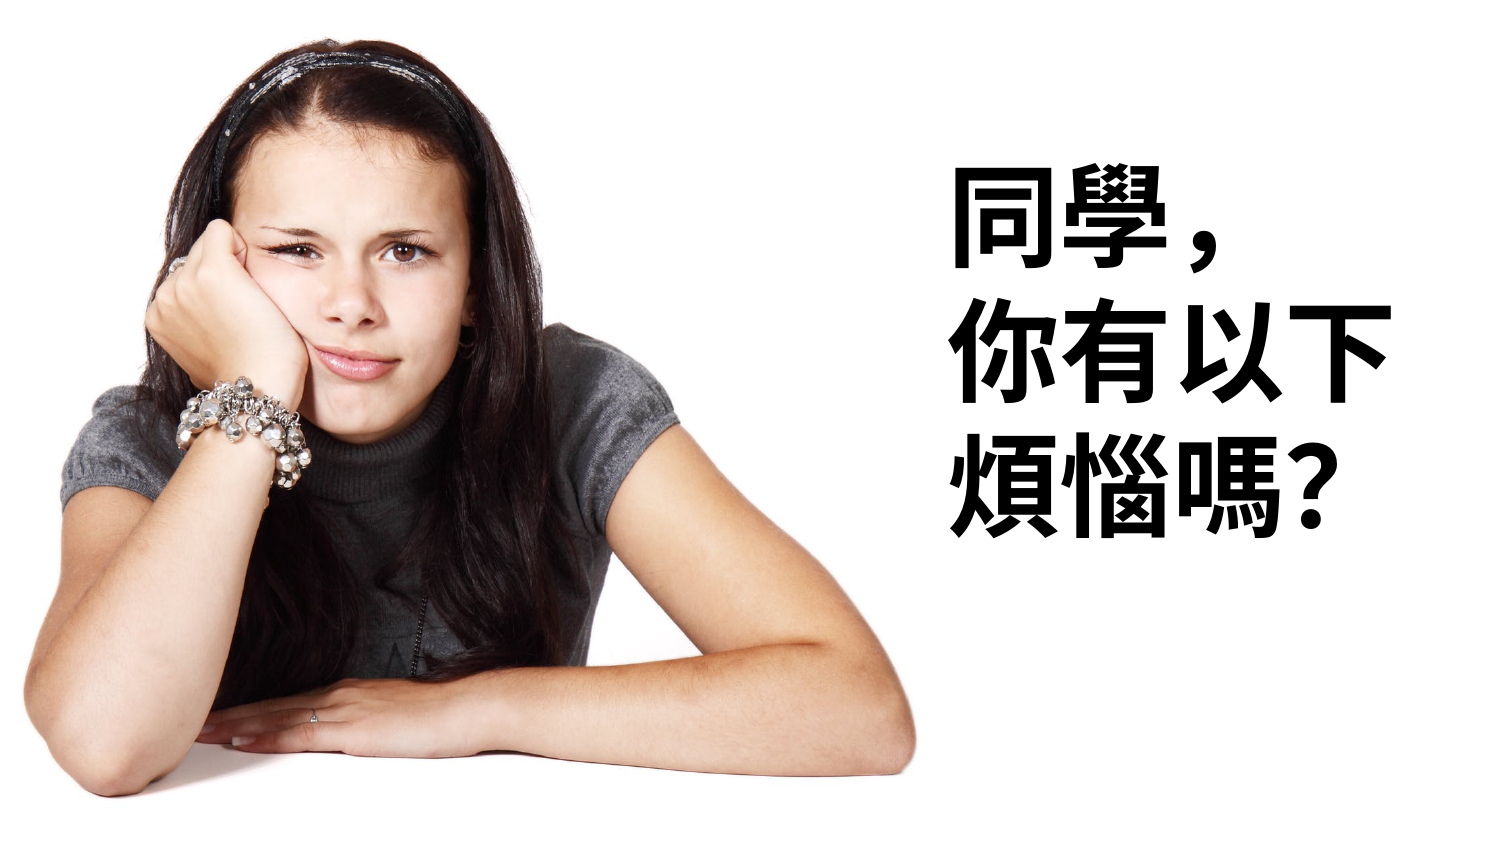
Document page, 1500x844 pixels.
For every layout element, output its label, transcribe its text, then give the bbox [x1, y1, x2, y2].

text_box 同學， 你有以下 煩惱嗎？ [879, 138, 1500, 559]
picture [13, 0, 1061, 844]
